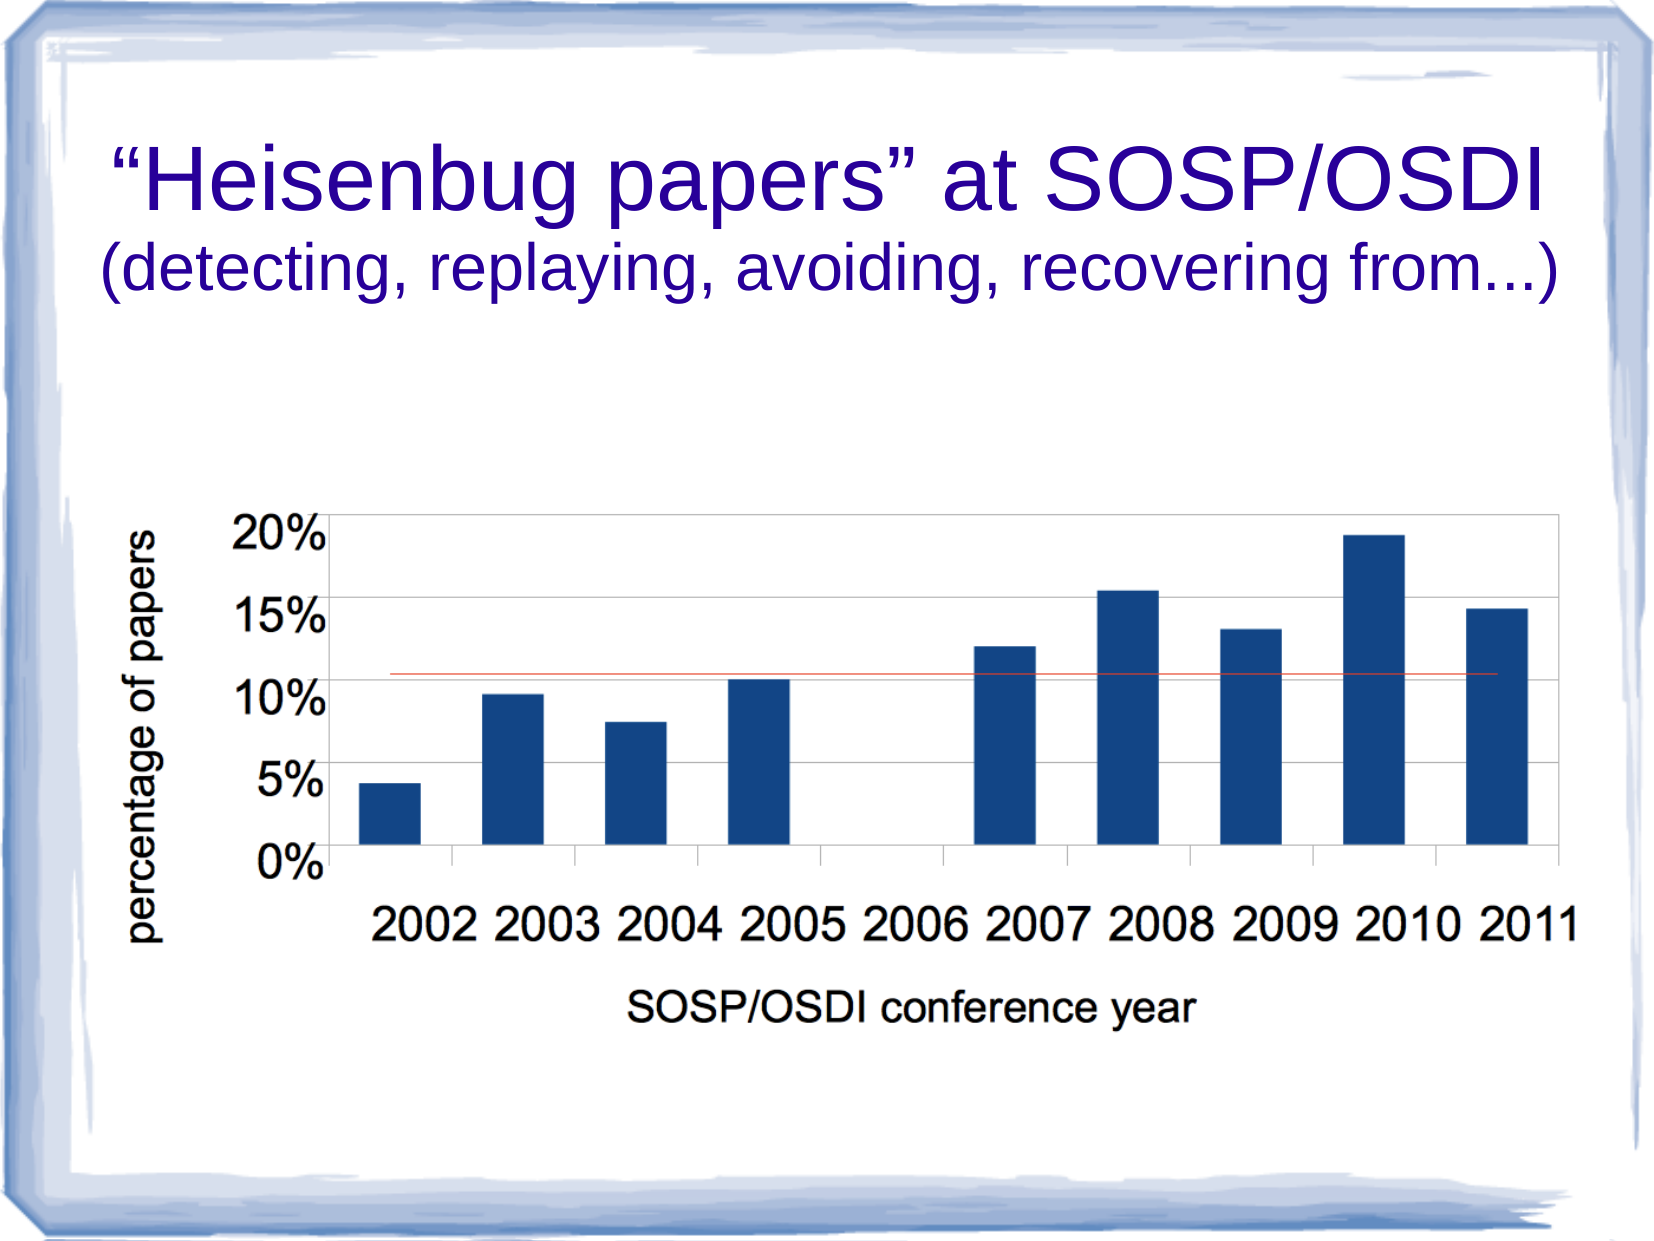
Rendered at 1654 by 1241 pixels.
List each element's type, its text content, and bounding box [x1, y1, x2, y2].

picture [0, 0, 1654, 1241]
title “Heisenbug papers” at SOSP/OSDI (detecting, replaying, avoiding, recovering from...) [86, 112, 1576, 320]
